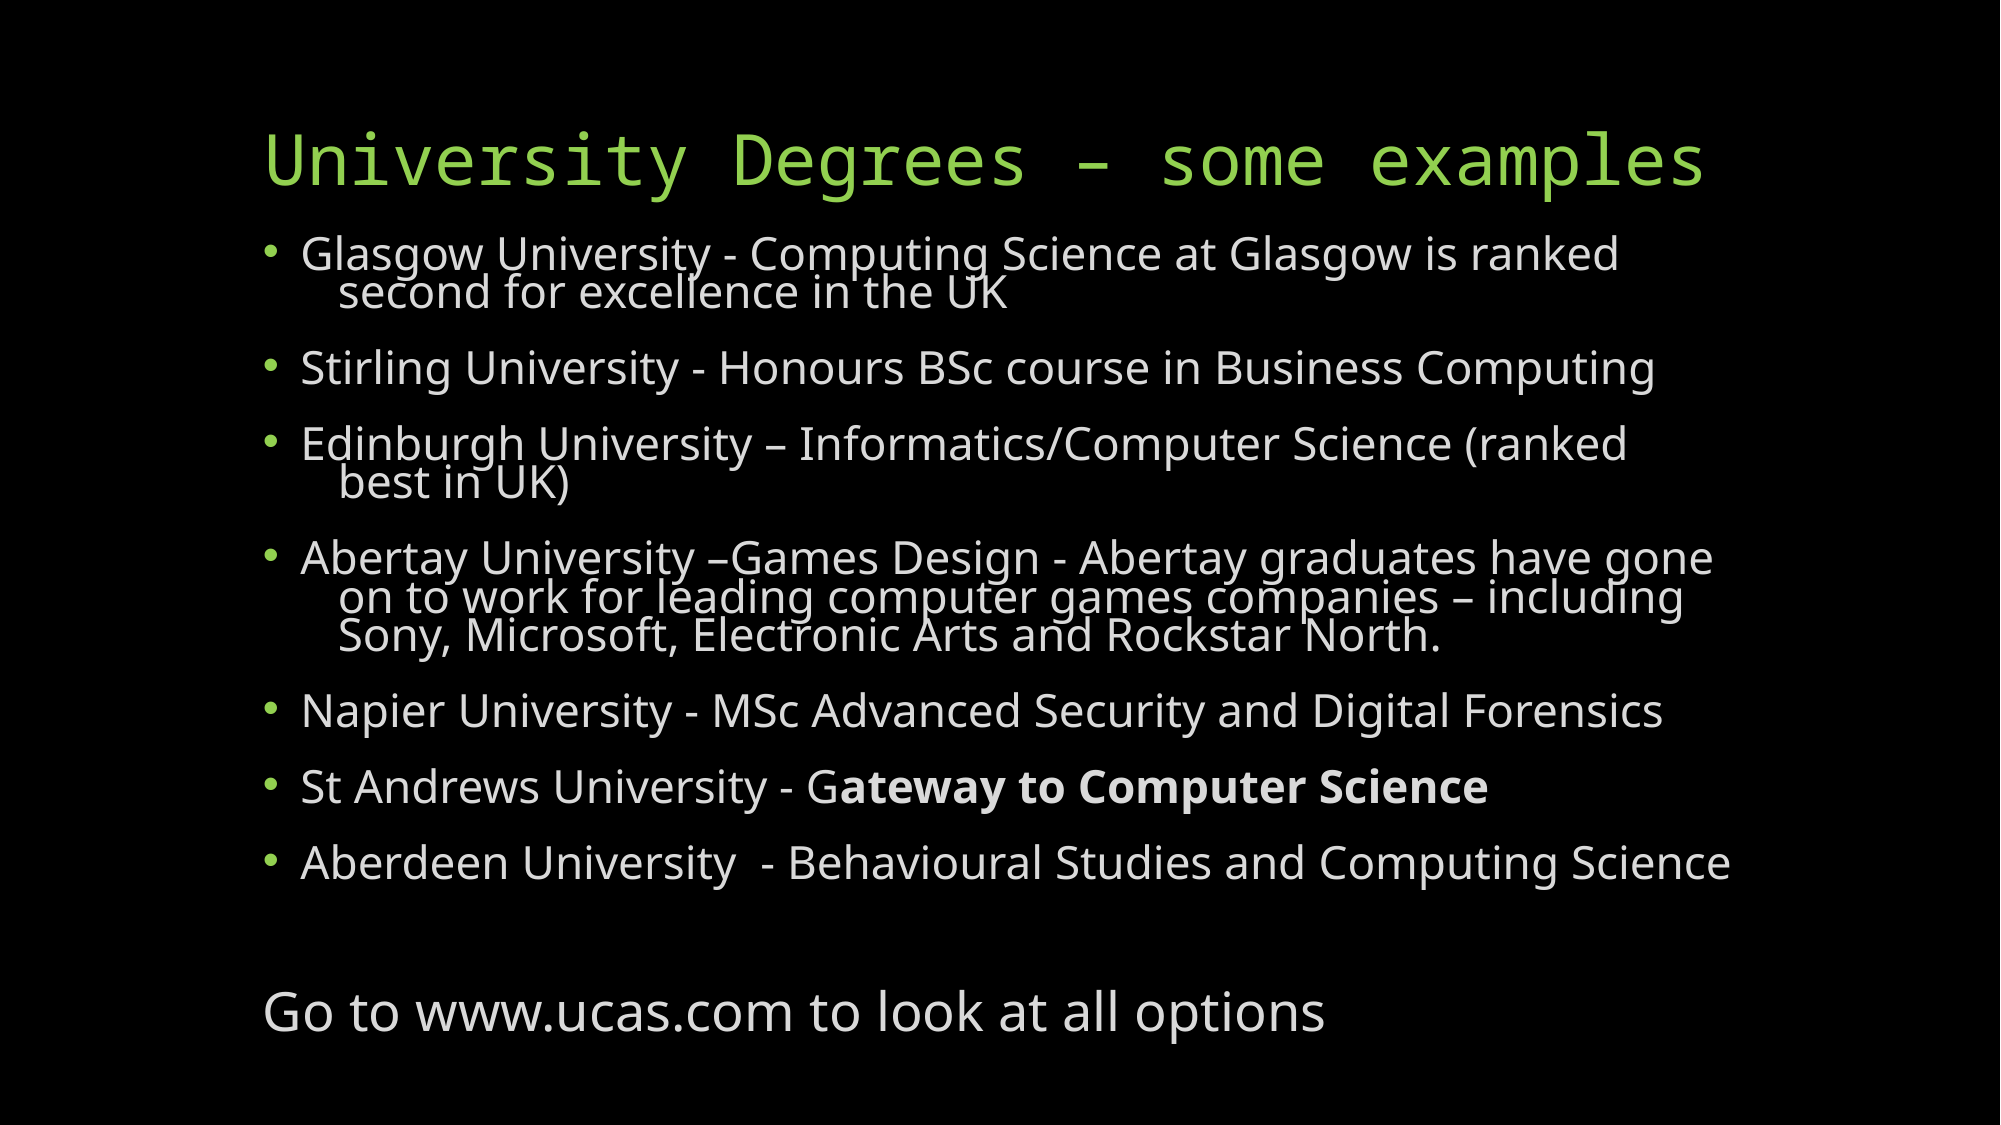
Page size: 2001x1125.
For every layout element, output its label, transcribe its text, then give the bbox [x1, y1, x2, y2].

title University Degrees – some examples [249, 75, 1750, 209]
list Glasgow University - Computing Science at Glasgow is ranked second for excellence in the UK Stirling University - Honours BSc course in Business Computing Edinburgh University – Informatics/Computer Science (ranked best in UK) Abertay University –Games Design - Abertay graduates have gone on to work for leading computer games companies – including Sony, Microsoft, Electronic Arts and Rockstar North. Napier University - MSc Advanced Security and Digital Forensics St Andrews University - Gateway to Computer Science Aberdeen University - Behavioural Studies and Computing Science Go to www.ucas.com to look at all options [247, 231, 1748, 1071]
